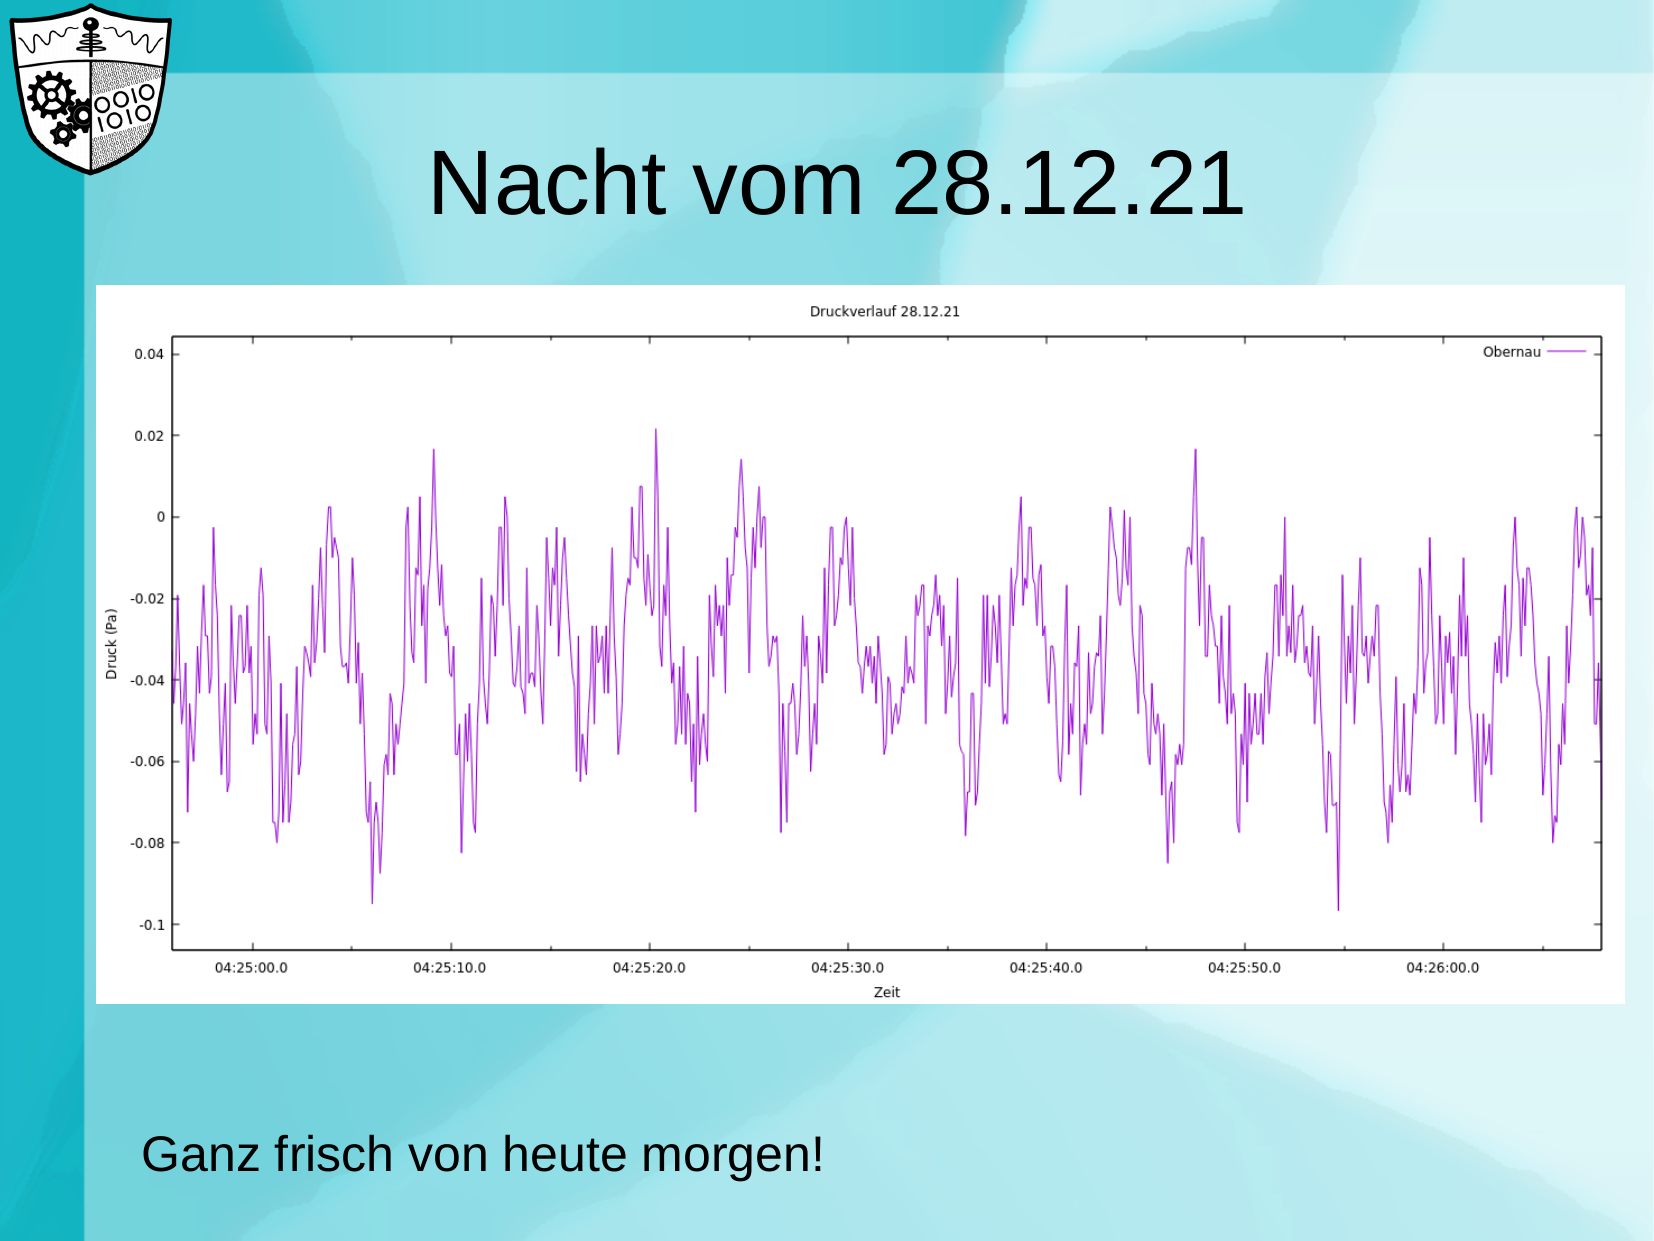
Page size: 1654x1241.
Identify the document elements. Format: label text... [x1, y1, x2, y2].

title Nacht vom 28.12.21 [94, 78, 1583, 287]
list Ganz frisch von heute morgen! [141, 1004, 1506, 1182]
picture [0, 0, 1654, 1241]
